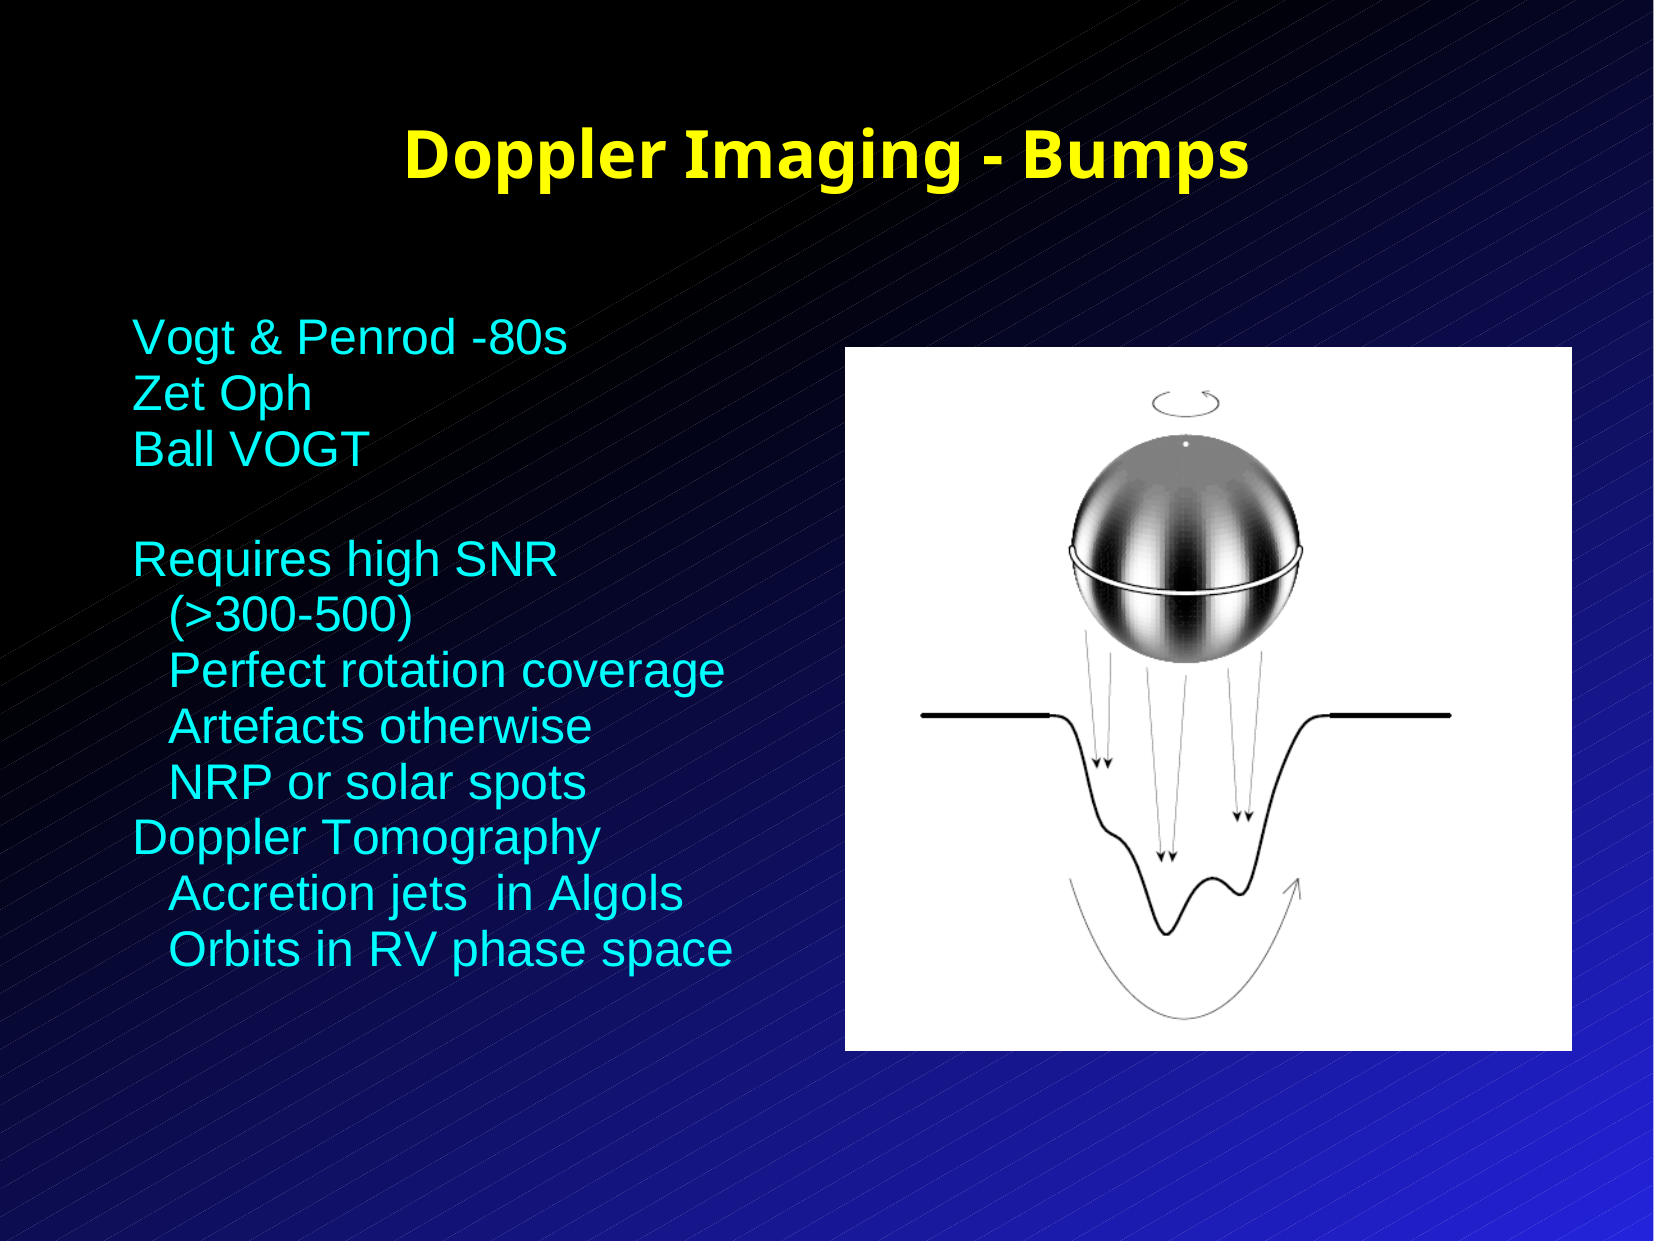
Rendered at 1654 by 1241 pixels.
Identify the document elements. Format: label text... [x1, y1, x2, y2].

text_box Requires high SNR (>300-500) Perfect rotation coverage Artefacts otherwise NRP or solar spots Doppler Tomography Accretion jets in Algols Orbits in RV phase space [118, 523, 798, 1041]
picture [845, 347, 1572, 1051]
title Doppler Imaging - Bumps [82, 49, 1571, 257]
text_box Vogt & Penrod -80s Zet Oph Ball VOGT [118, 302, 739, 502]
